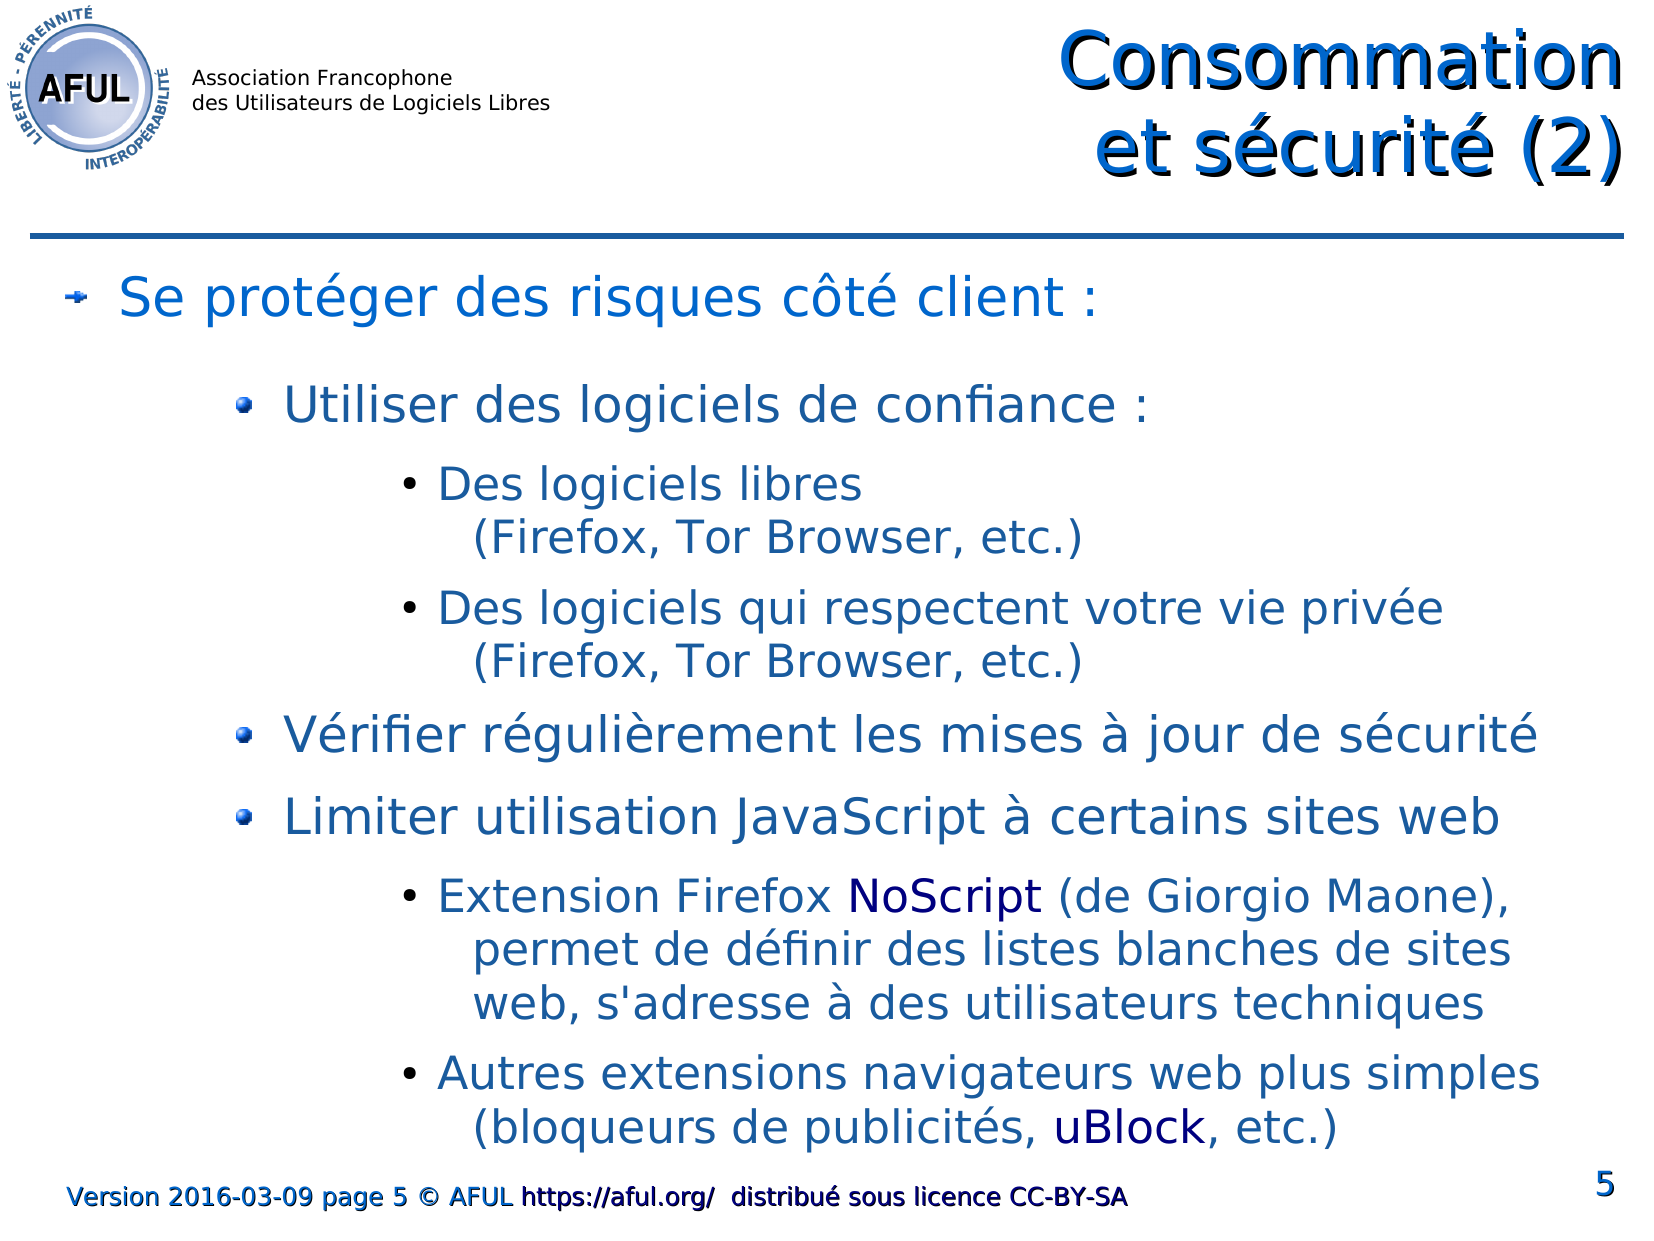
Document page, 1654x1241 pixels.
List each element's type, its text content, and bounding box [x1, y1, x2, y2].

title Consommation et sécurité (2) [501, 0, 1625, 207]
list Se protéger des risques côté client : Utiliser des logiciels de confiance : Des logiciels libres (Firefox, Tor Browser, etc.) Des logiciels qui respectent votre vie privée (Firefox, Tor Browser, etc.) Vérifier régulièrement les mises à jour de sécurité Limiter utilisation JavaScript à certains sites web Extension Firefox NoScript (de Giorgio Maone), permet de définir des listes blanches de sites web, s'adresse à des utilisateurs techniques Autres extensions navigateurs web plus simples (bloqueurs de publicités, uBlock, etc.) [47, 265, 1595, 1211]
picture [0, 0, 178, 178]
